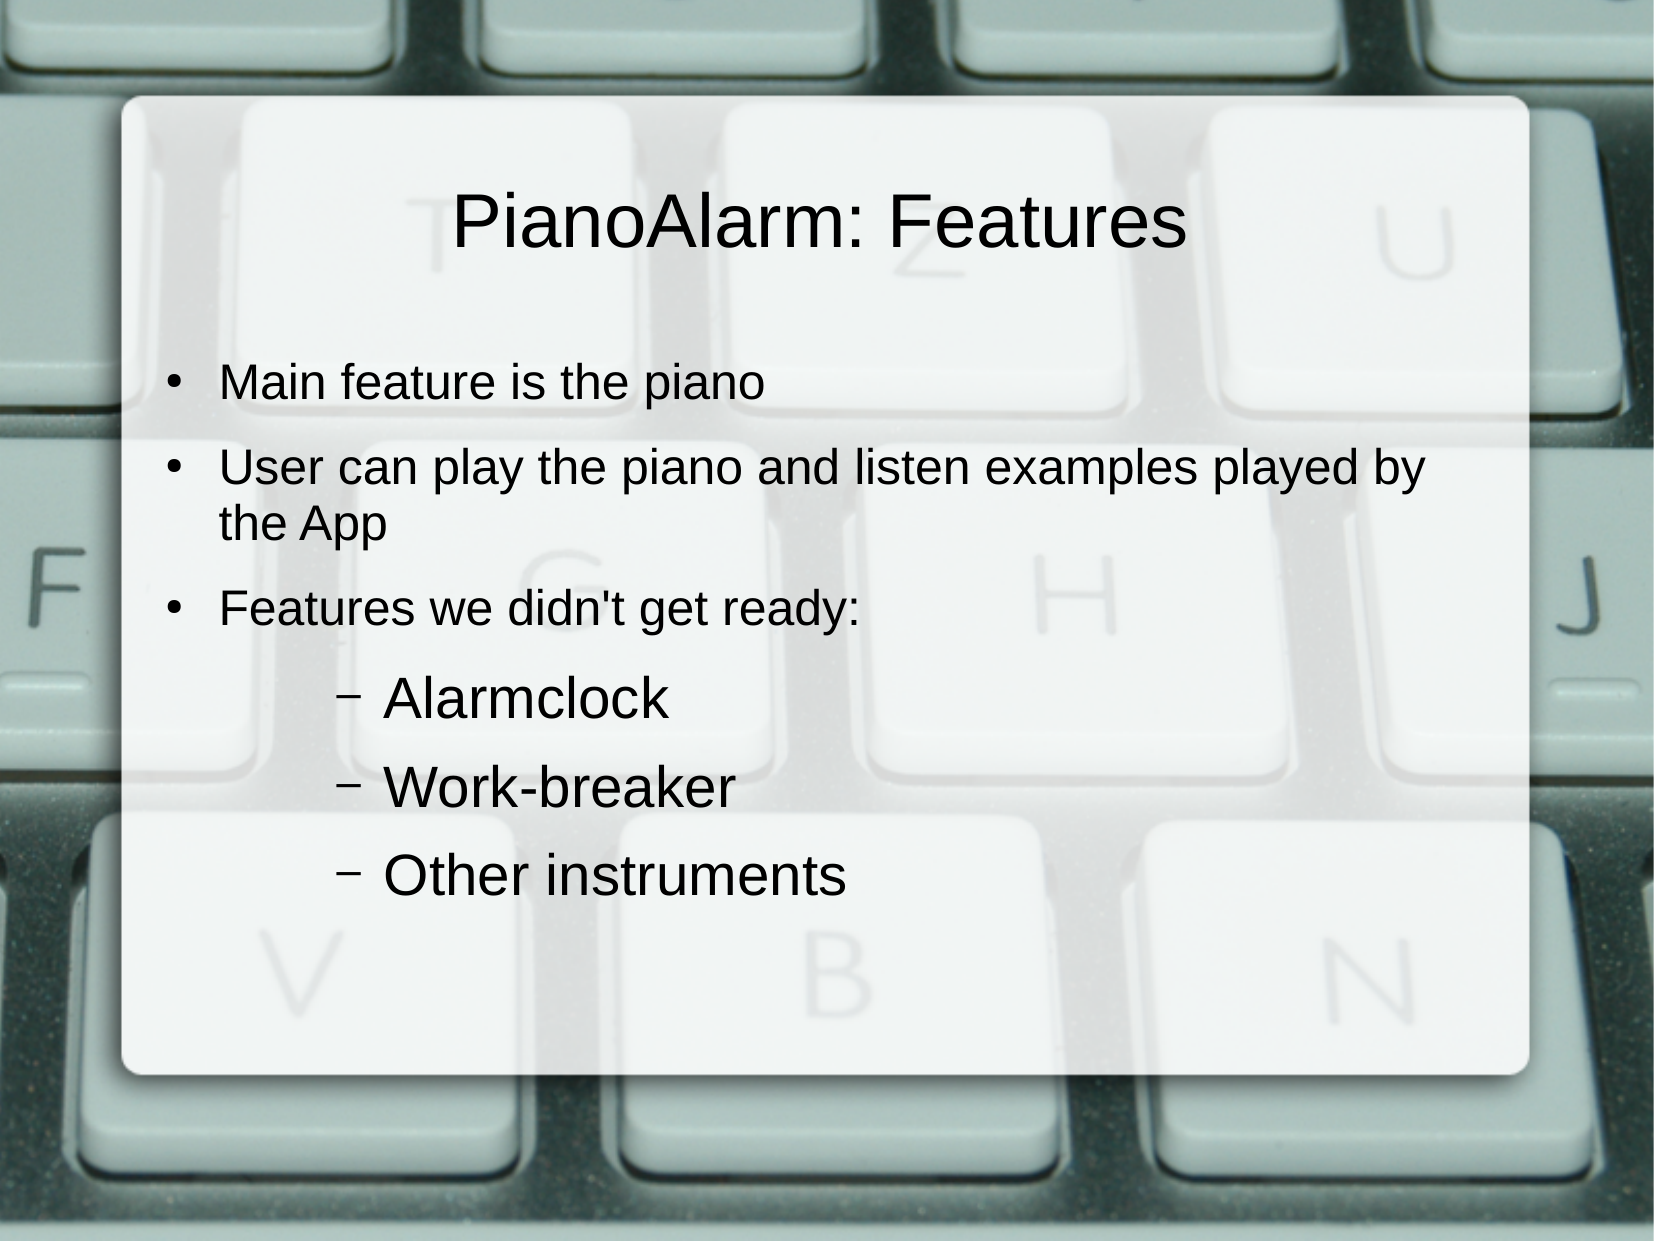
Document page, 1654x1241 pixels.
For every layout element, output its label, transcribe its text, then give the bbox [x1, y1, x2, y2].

picture [0, 0, 1654, 1241]
title PianoAlarm: Features [135, 117, 1506, 325]
list Main feature is the piano User can play the piano and listen examples played by the App Features we didn't get ready: Alarmclock Work-breaker Other instruments [147, 354, 1506, 1074]
